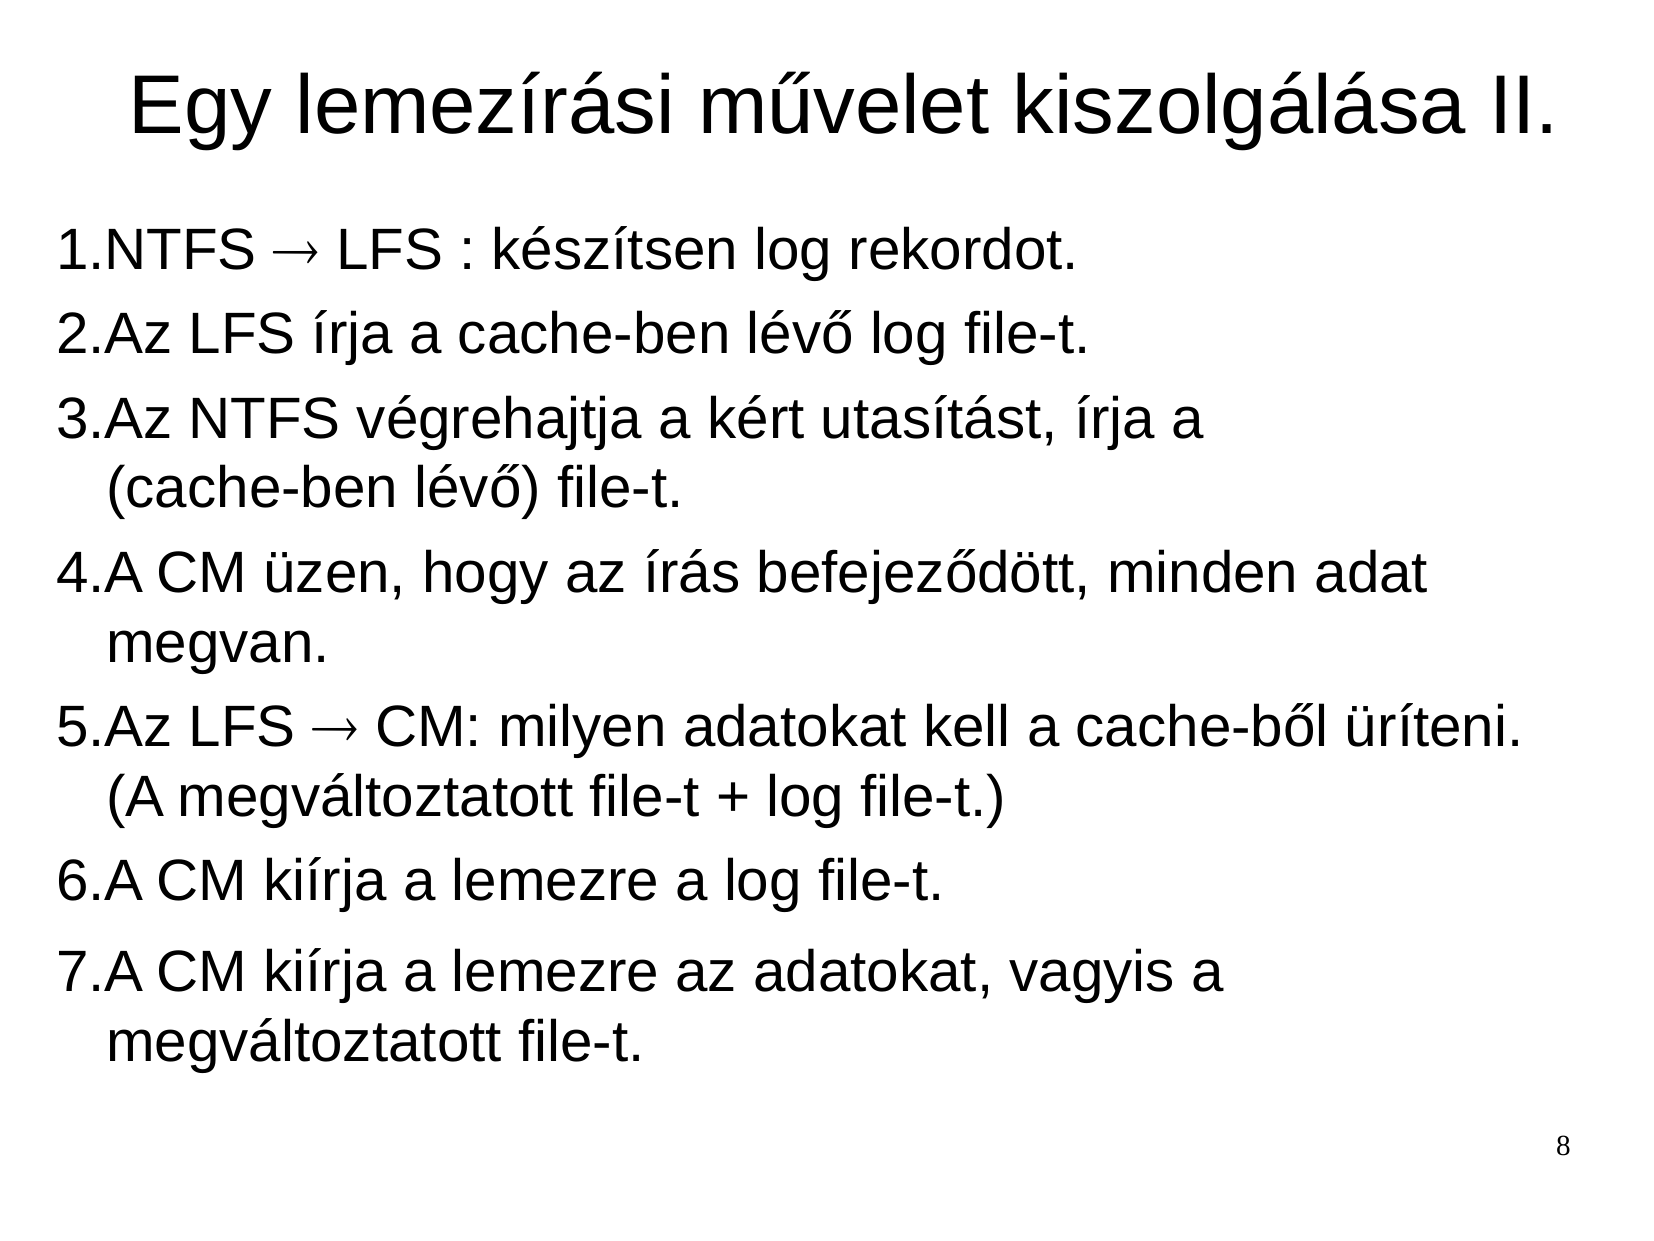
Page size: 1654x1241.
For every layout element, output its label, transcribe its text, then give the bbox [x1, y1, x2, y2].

title Egy lemezírási művelet kiszolgálása II. [0, 20, 1654, 180]
list NTFS  LFS : készítsen log rekordot. Az LFS írja a cache-ben lévő log file-t. Az NTFS végrehajtja a kért utasítást, írja a (cache-ben lévő) file-t. A CM üzen, hogy az írás befejeződött, minden adat megvan. Az LFS  CM: milyen adatokat kell a cache-ből üríteni. (A megváltoztatott file-t + log file-t.) A CM kiírja a lemezre a log file-t. A CM kiírja a lemezre az adatokat, vagyis a megváltoztatott file-t. [32, 203, 1634, 1180]
